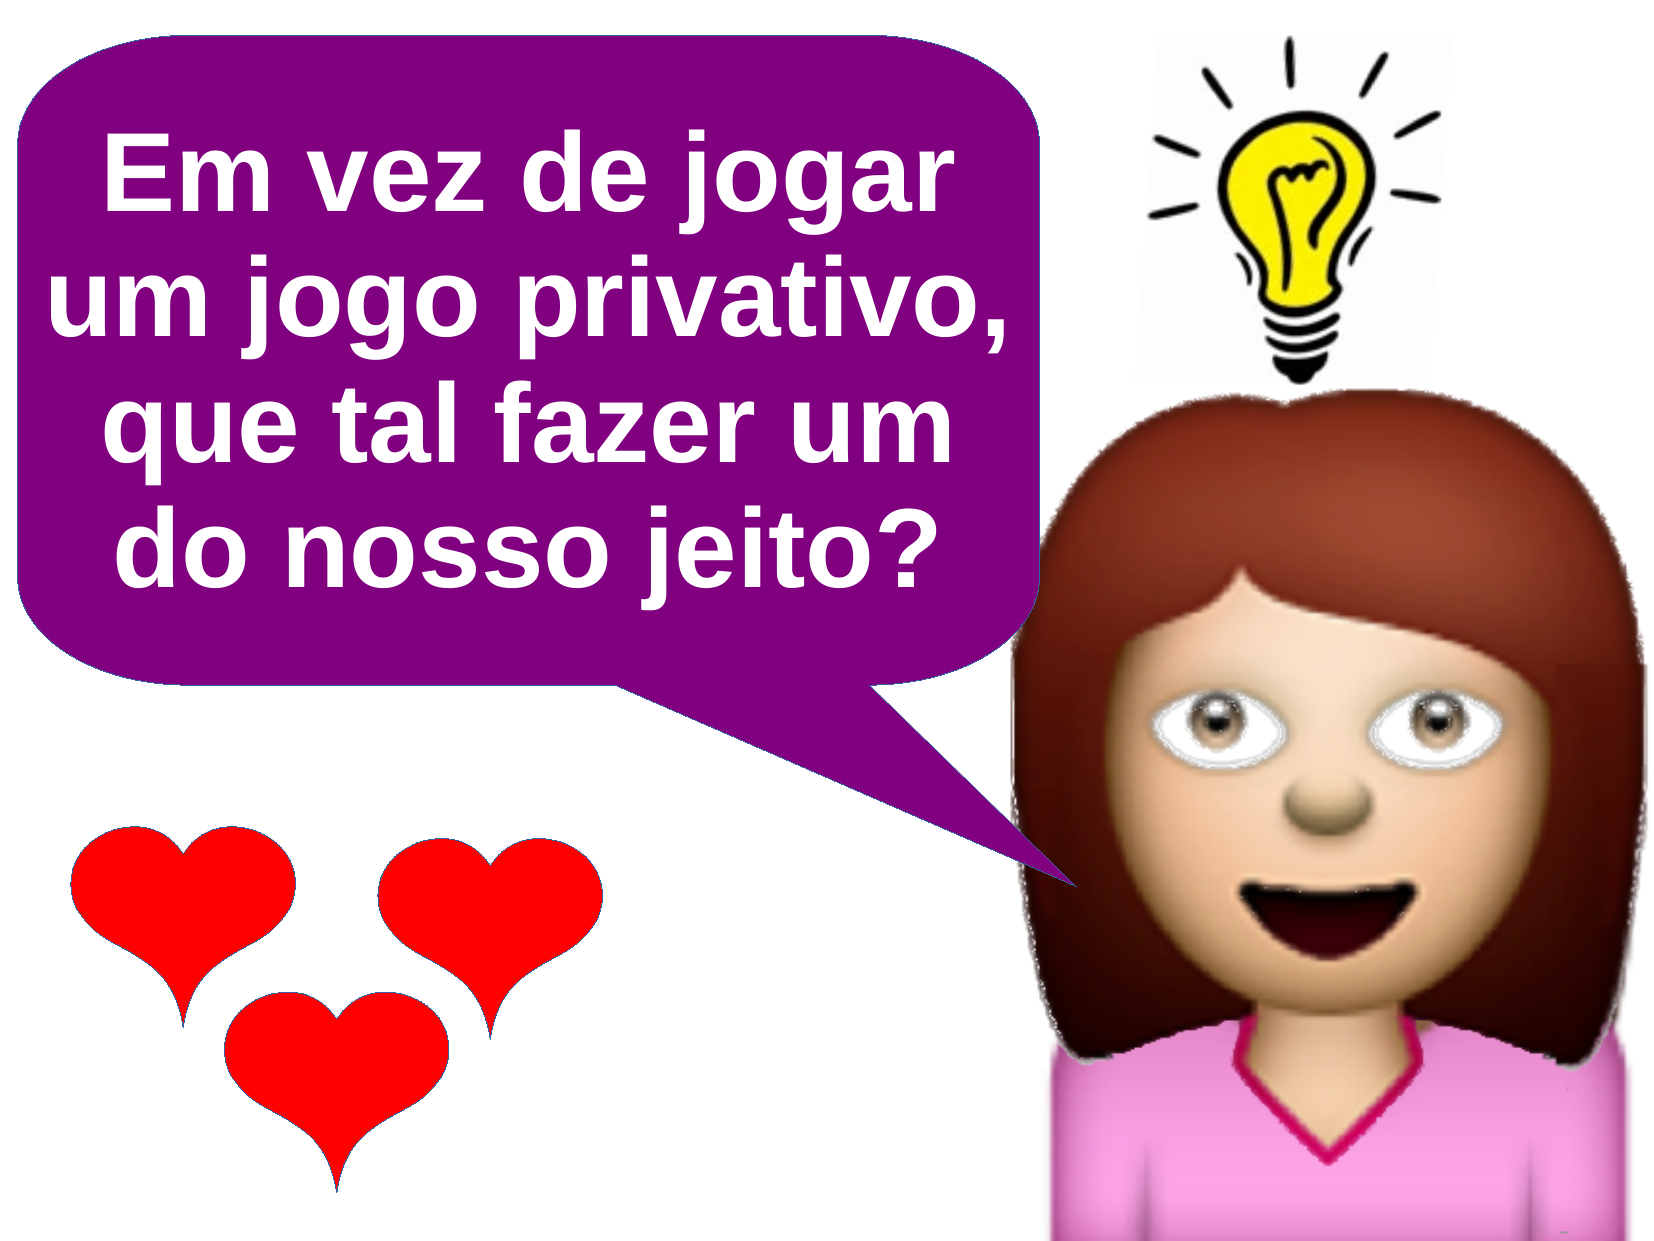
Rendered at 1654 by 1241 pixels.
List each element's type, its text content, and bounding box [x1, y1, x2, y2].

text_box Em vez de jogar um jogo privativo, que tal fazer um do nosso jeito? [17, 35, 1077, 887]
picture [980, 35, 1654, 1241]
text_box [224, 992, 449, 1193]
text_box [70, 826, 296, 1028]
text_box [377, 838, 603, 1040]
